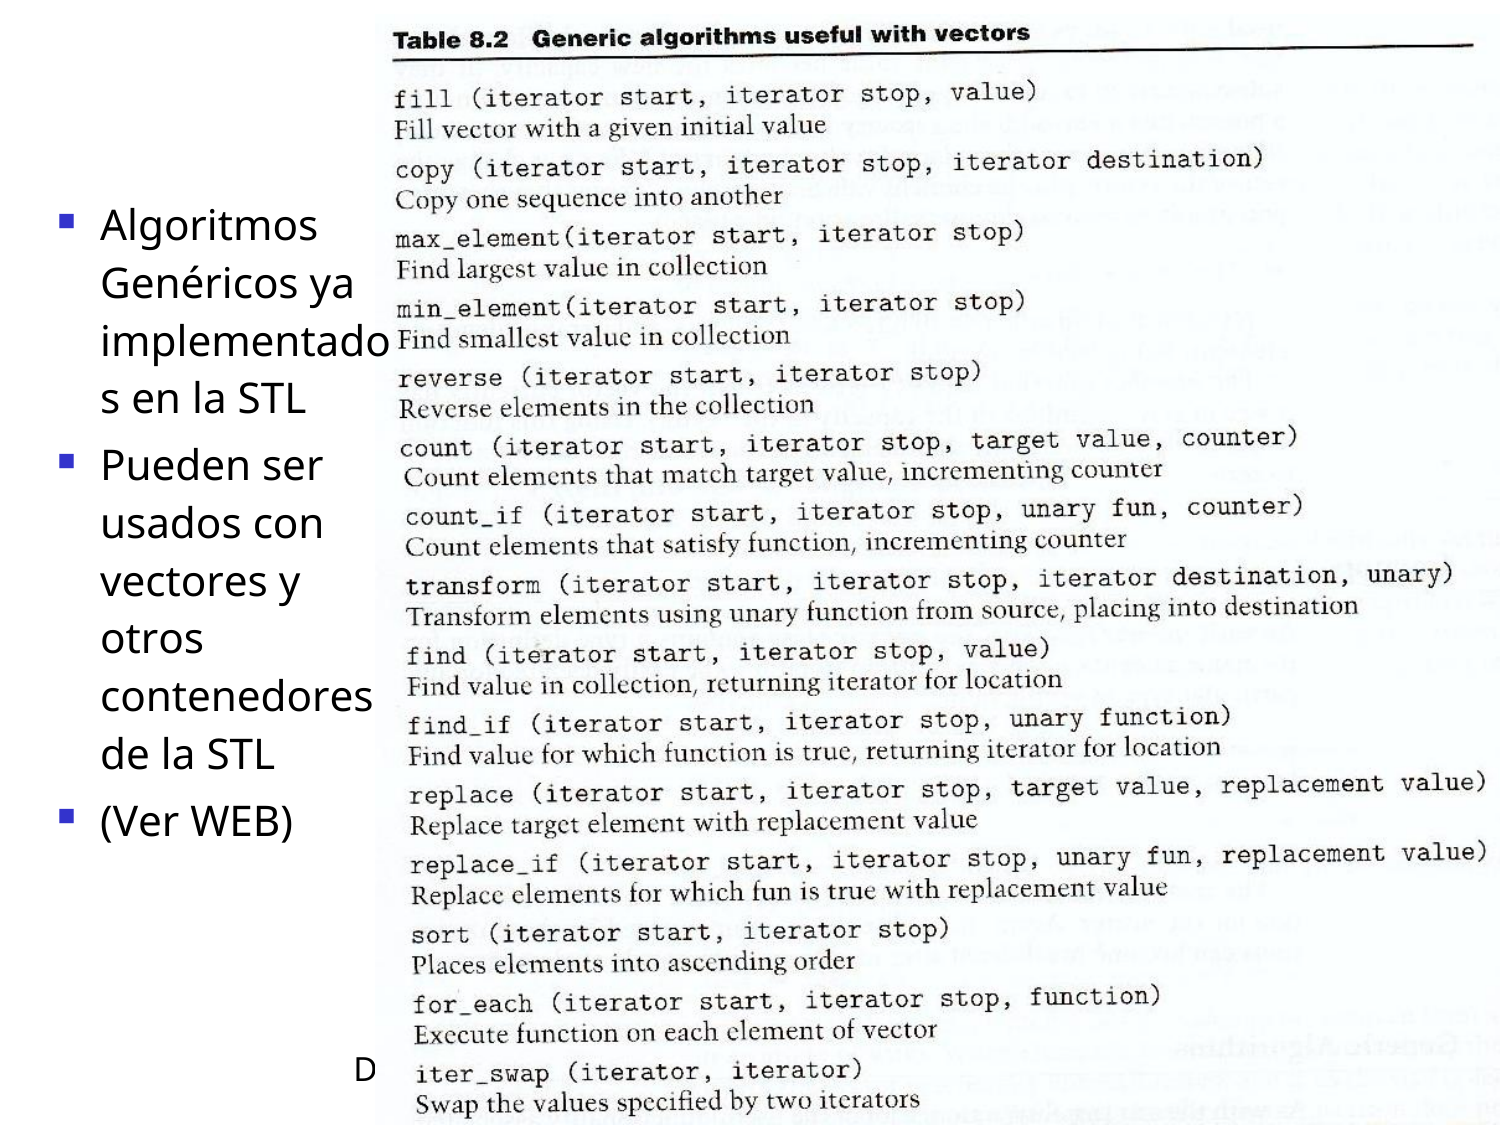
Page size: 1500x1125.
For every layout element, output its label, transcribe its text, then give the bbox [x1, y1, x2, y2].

list Algoritmos Genéricos ya implementados en la STL Pueden ser usados con vectores y otros contenedores de la STL (Ver WEB) [57, 195, 395, 863]
title [75, 19, 1466, 182]
picture [375, 14, 1500, 1125]
